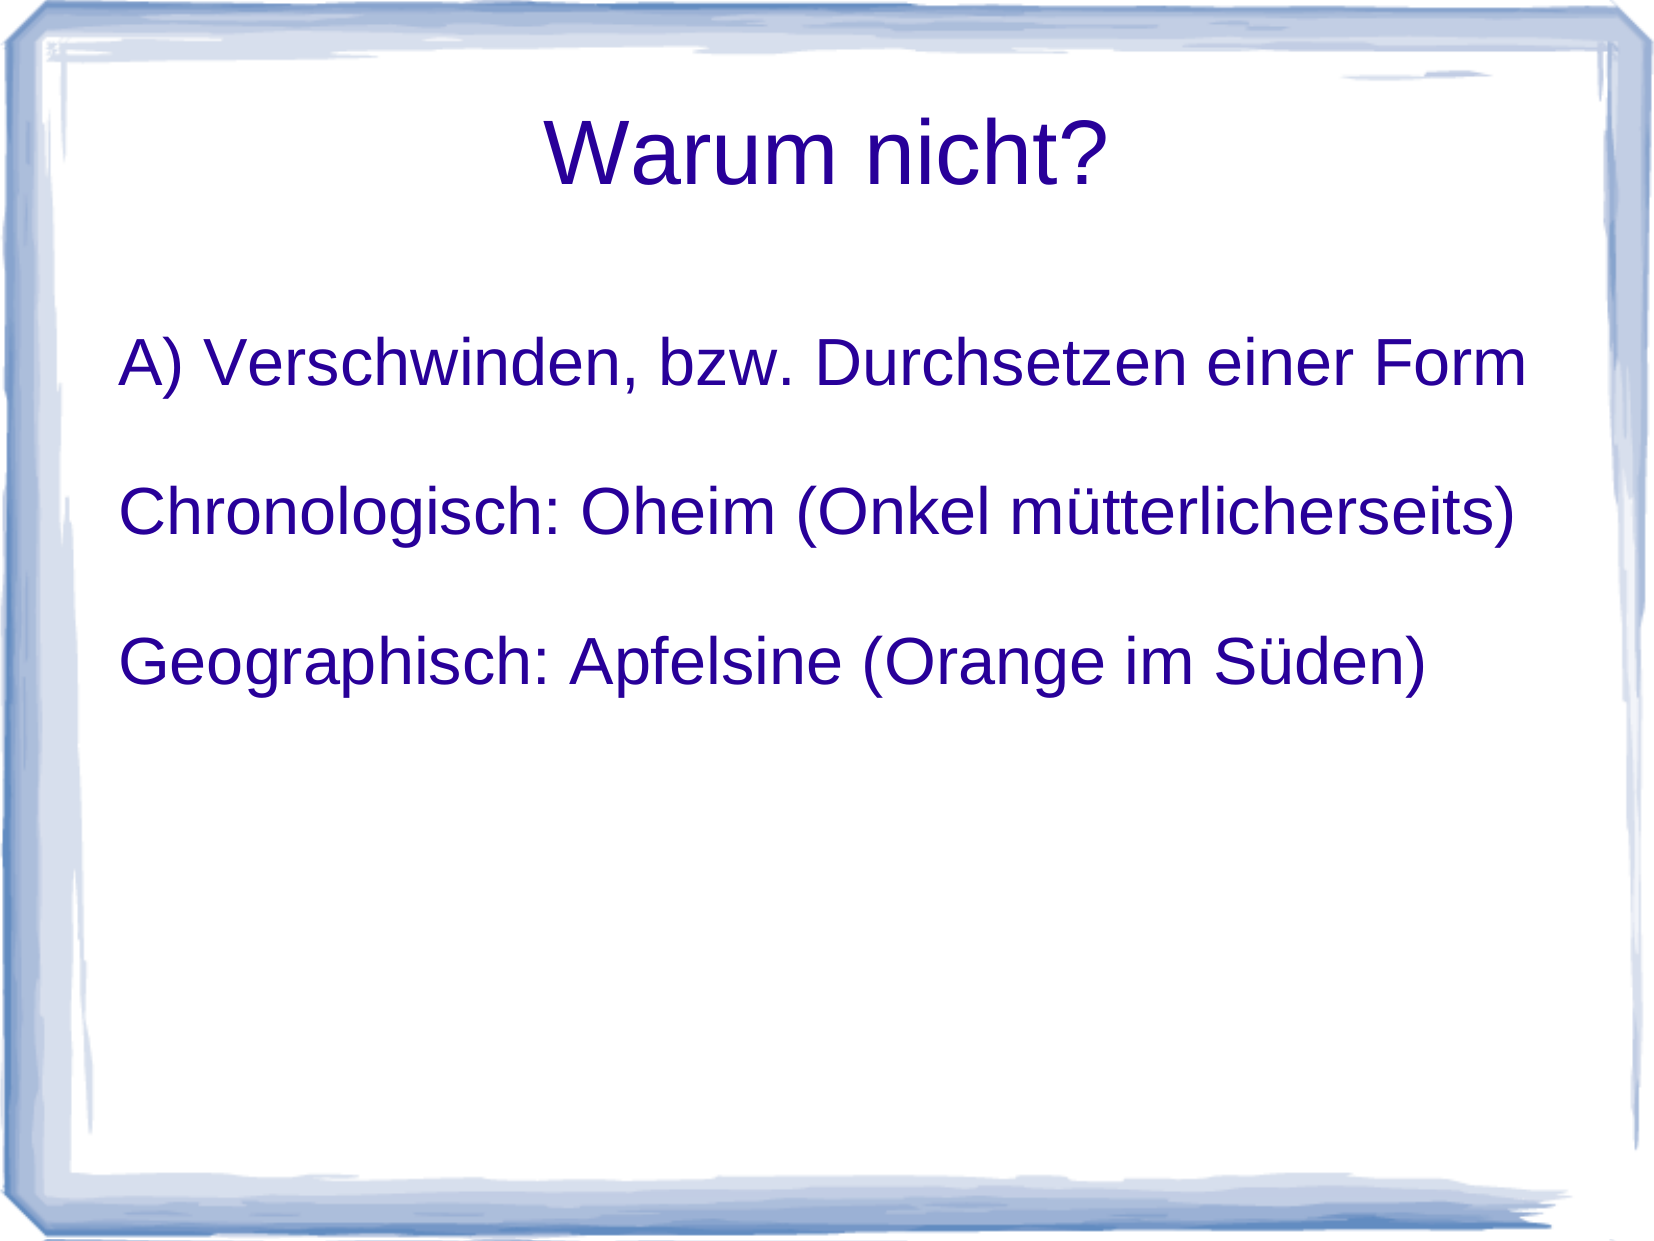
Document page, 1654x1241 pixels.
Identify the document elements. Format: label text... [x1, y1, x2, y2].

picture [0, 0, 1654, 1241]
title Warum nicht? [82, 49, 1571, 257]
subtitle A) Verschwinden, bzw. Durchsetzen einer Form Chronologisch: Oheim (Onkel mütterlicherseits) Geographisch: Apfelsine (Orange im Süden) [118, 324, 1571, 1004]
